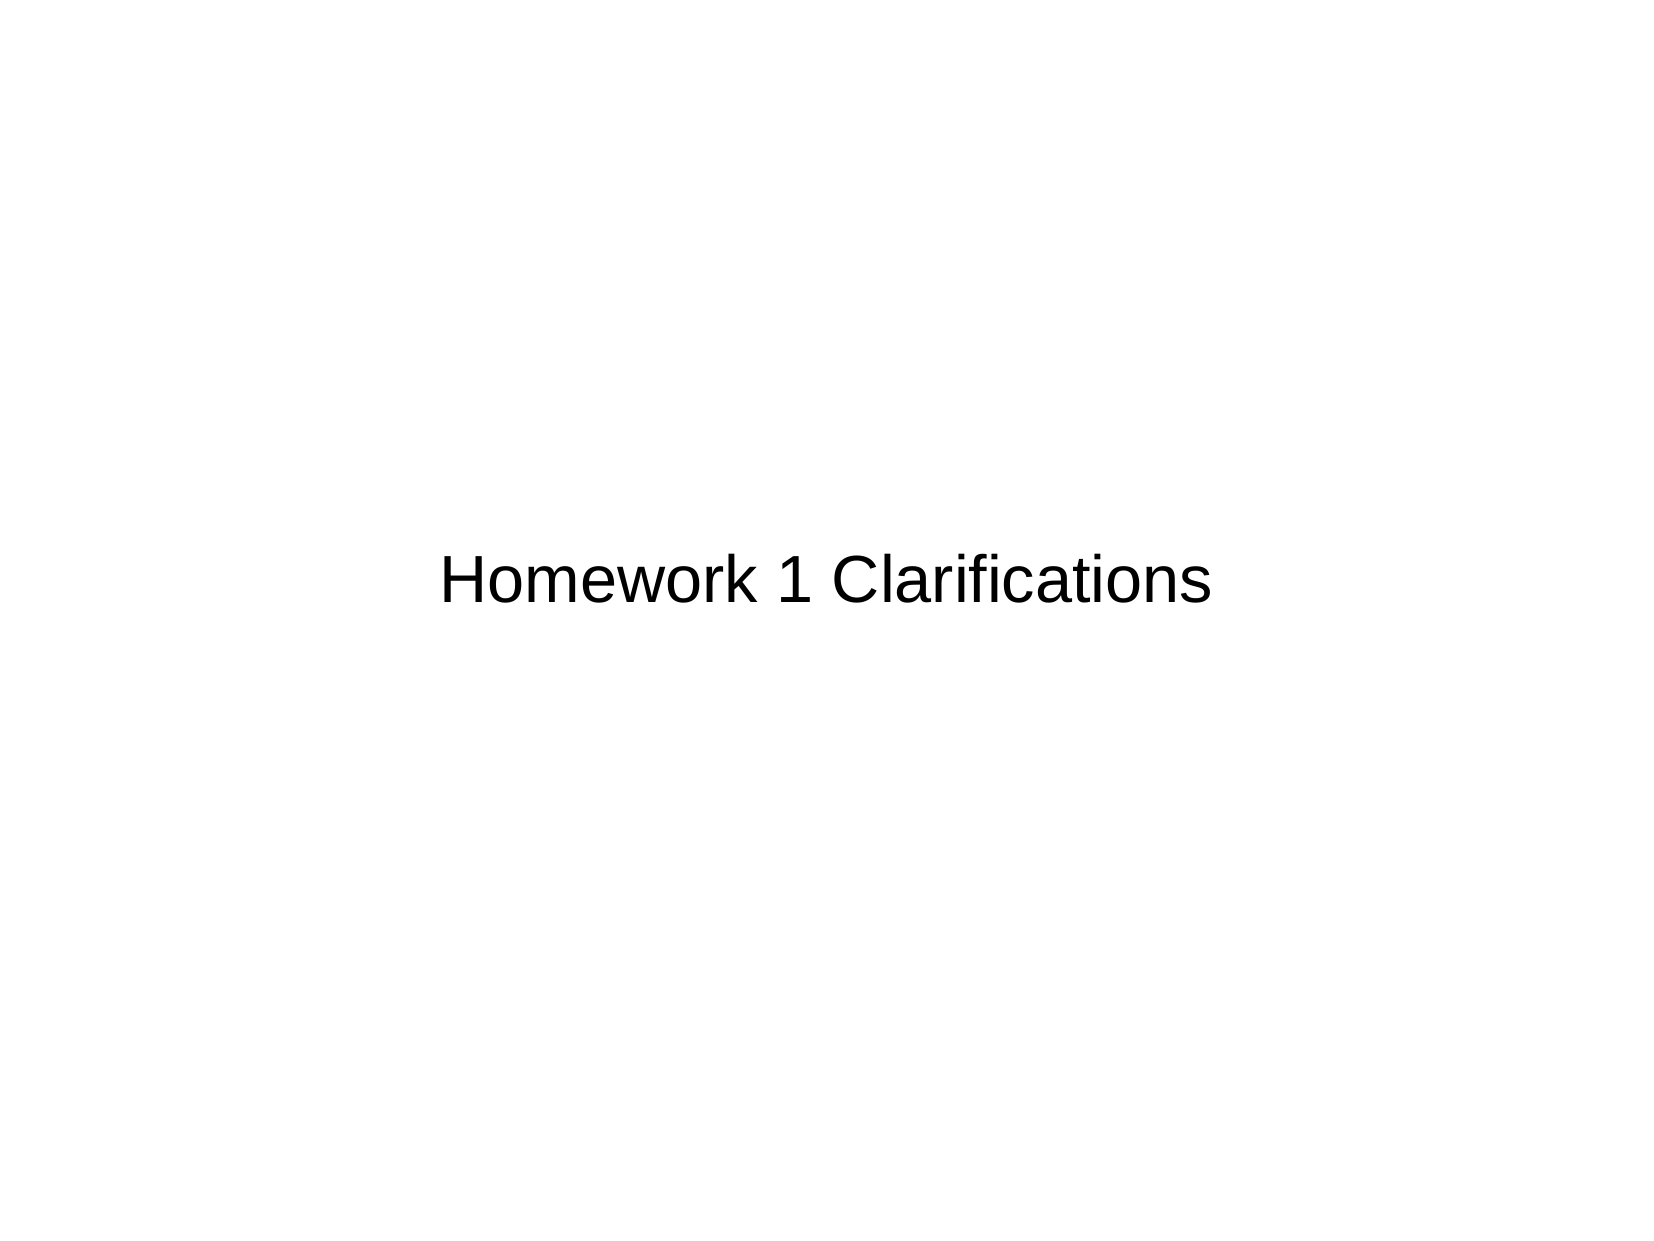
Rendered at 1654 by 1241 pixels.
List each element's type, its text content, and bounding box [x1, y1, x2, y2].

subtitle Homework 1 Clarifications [82, 56, 1571, 1102]
